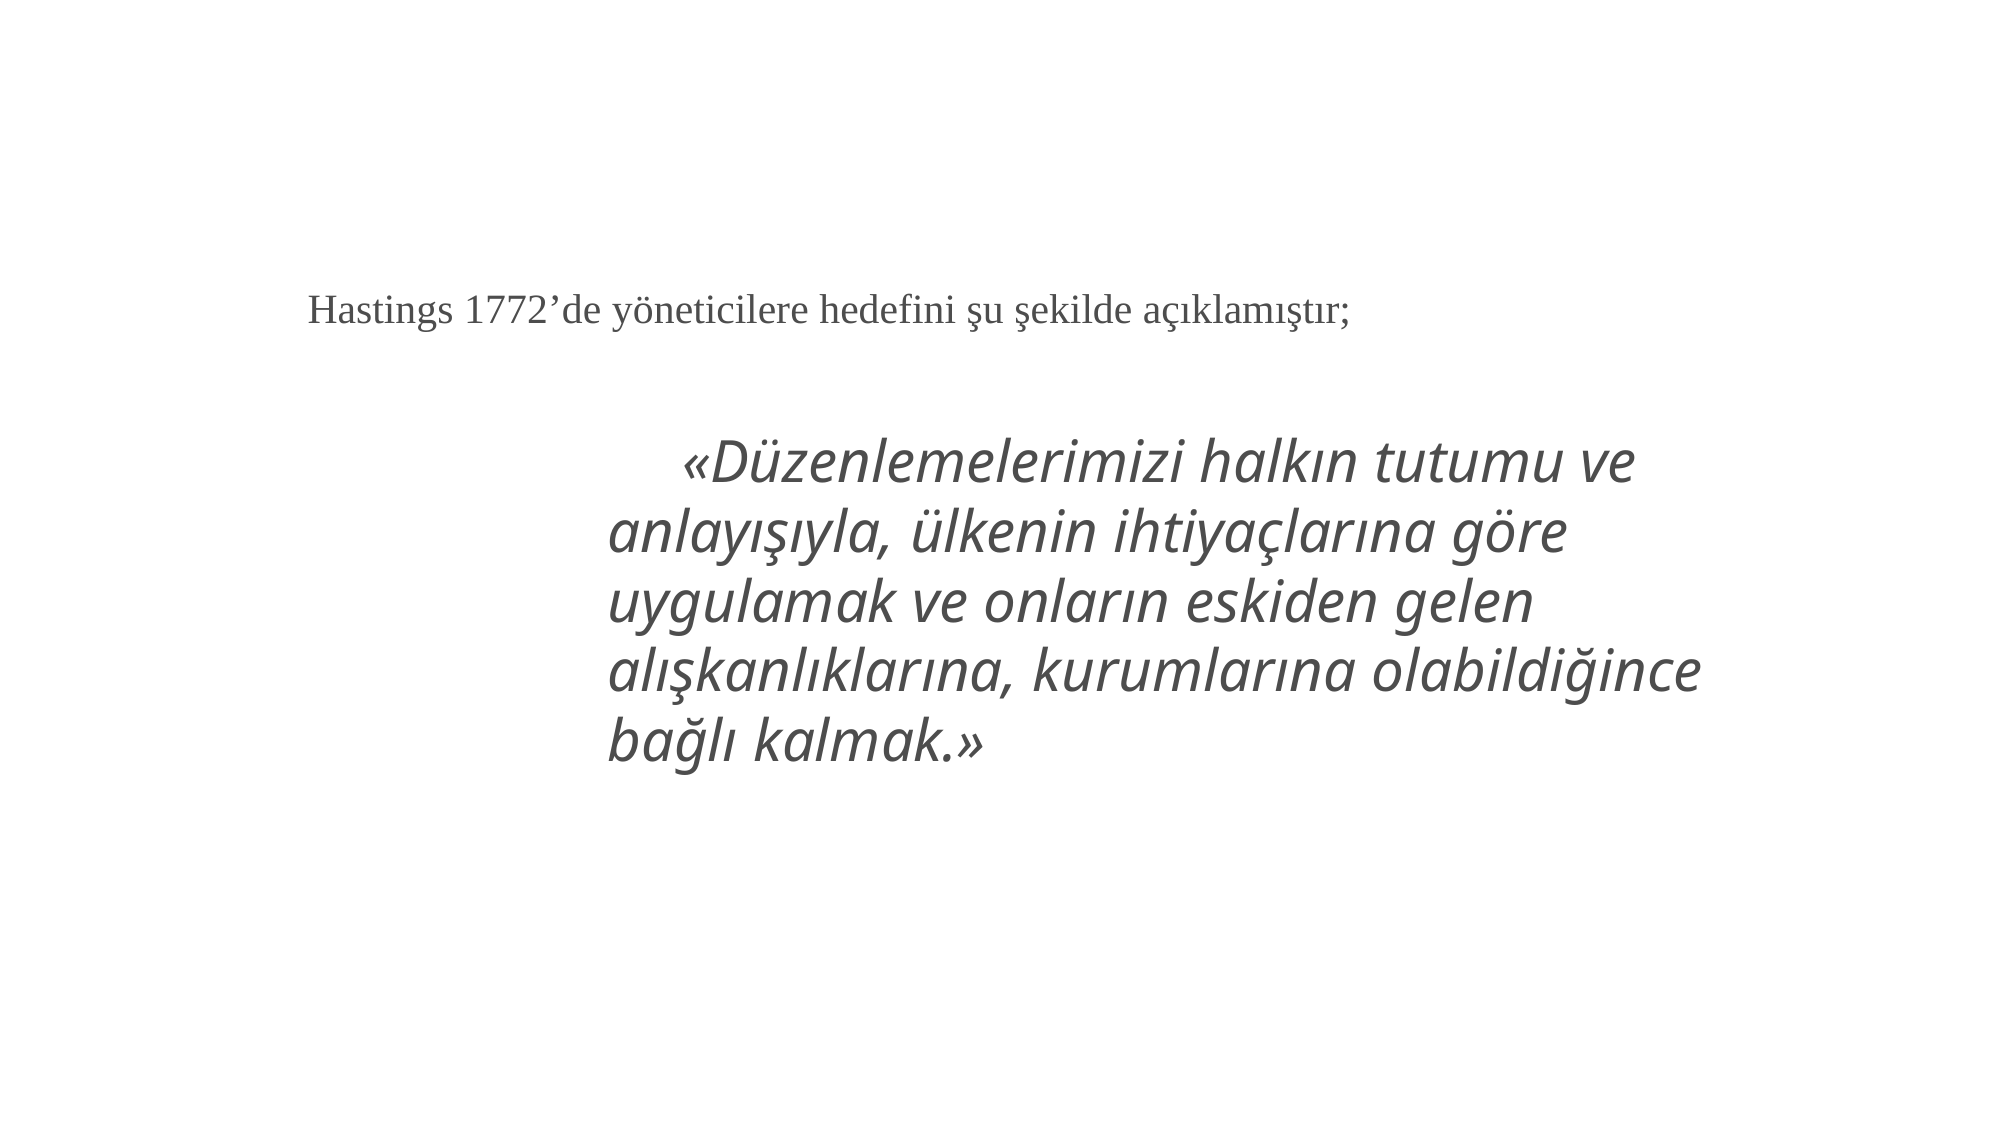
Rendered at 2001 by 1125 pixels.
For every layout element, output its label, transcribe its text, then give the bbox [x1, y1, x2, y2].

list Hastings 1772’de yöneticilere hedefini şu şekilde açıklamıştır; «Düzenlemelerimizi halkın tutumu ve anlayışıyla, ülkenin ihtiyaçlarına göre uygulamak ve onların eskiden gelen alışkanlıklarına, kurumlarına olabildiğince bağlı kalmak.» [220, 167, 1791, 889]
